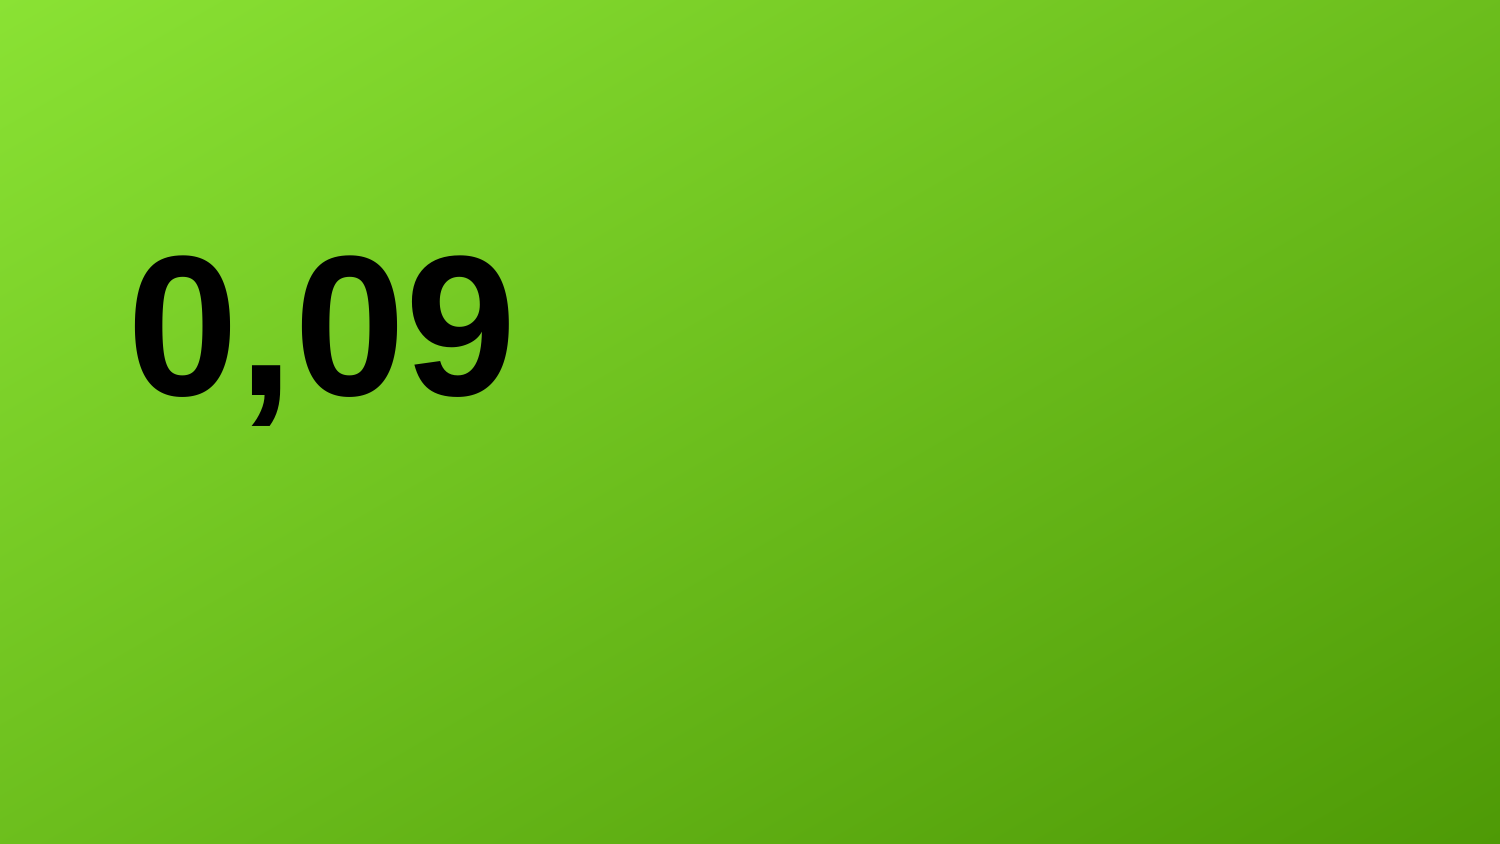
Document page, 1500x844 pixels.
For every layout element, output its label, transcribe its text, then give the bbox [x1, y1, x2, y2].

title 0,09 [112, 259, 1388, 450]
